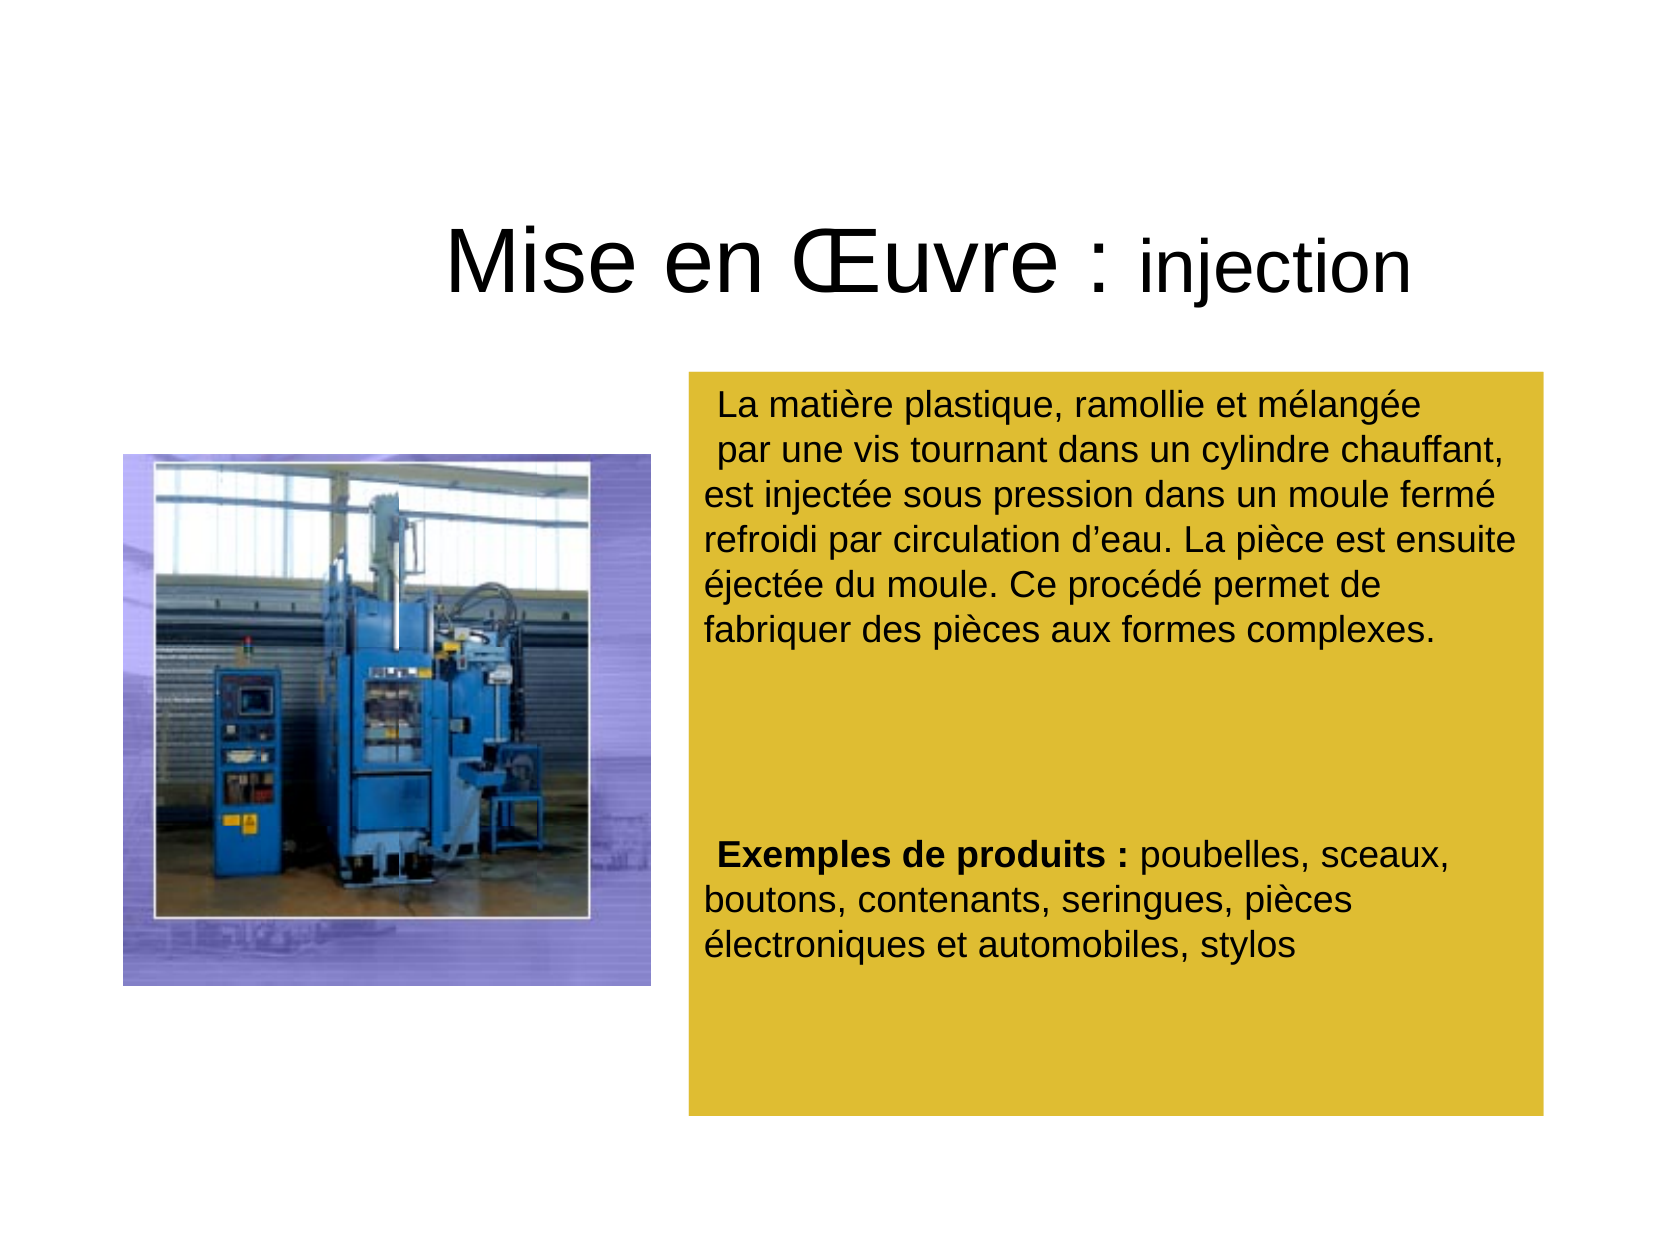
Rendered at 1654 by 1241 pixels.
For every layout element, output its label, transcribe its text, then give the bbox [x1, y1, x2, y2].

picture [123, 454, 651, 986]
text_box La matière plastique, ramollie et mélangée par une vis tournant dans un cylindre chauffant, est injectée sous pression dans un moule fermé refroidi par circulation d’eau. La pièce est ensuite éjectée du moule. Ce procédé permet de fabriquer des pièces aux formes complexes. Exemples de produits : poubelles, sceaux, boutons, contenants, seringues, pièces électroniques et automobiles, stylos [688, 371, 1544, 1116]
title Mise en Œuvre : injection [208, 111, 1618, 319]
